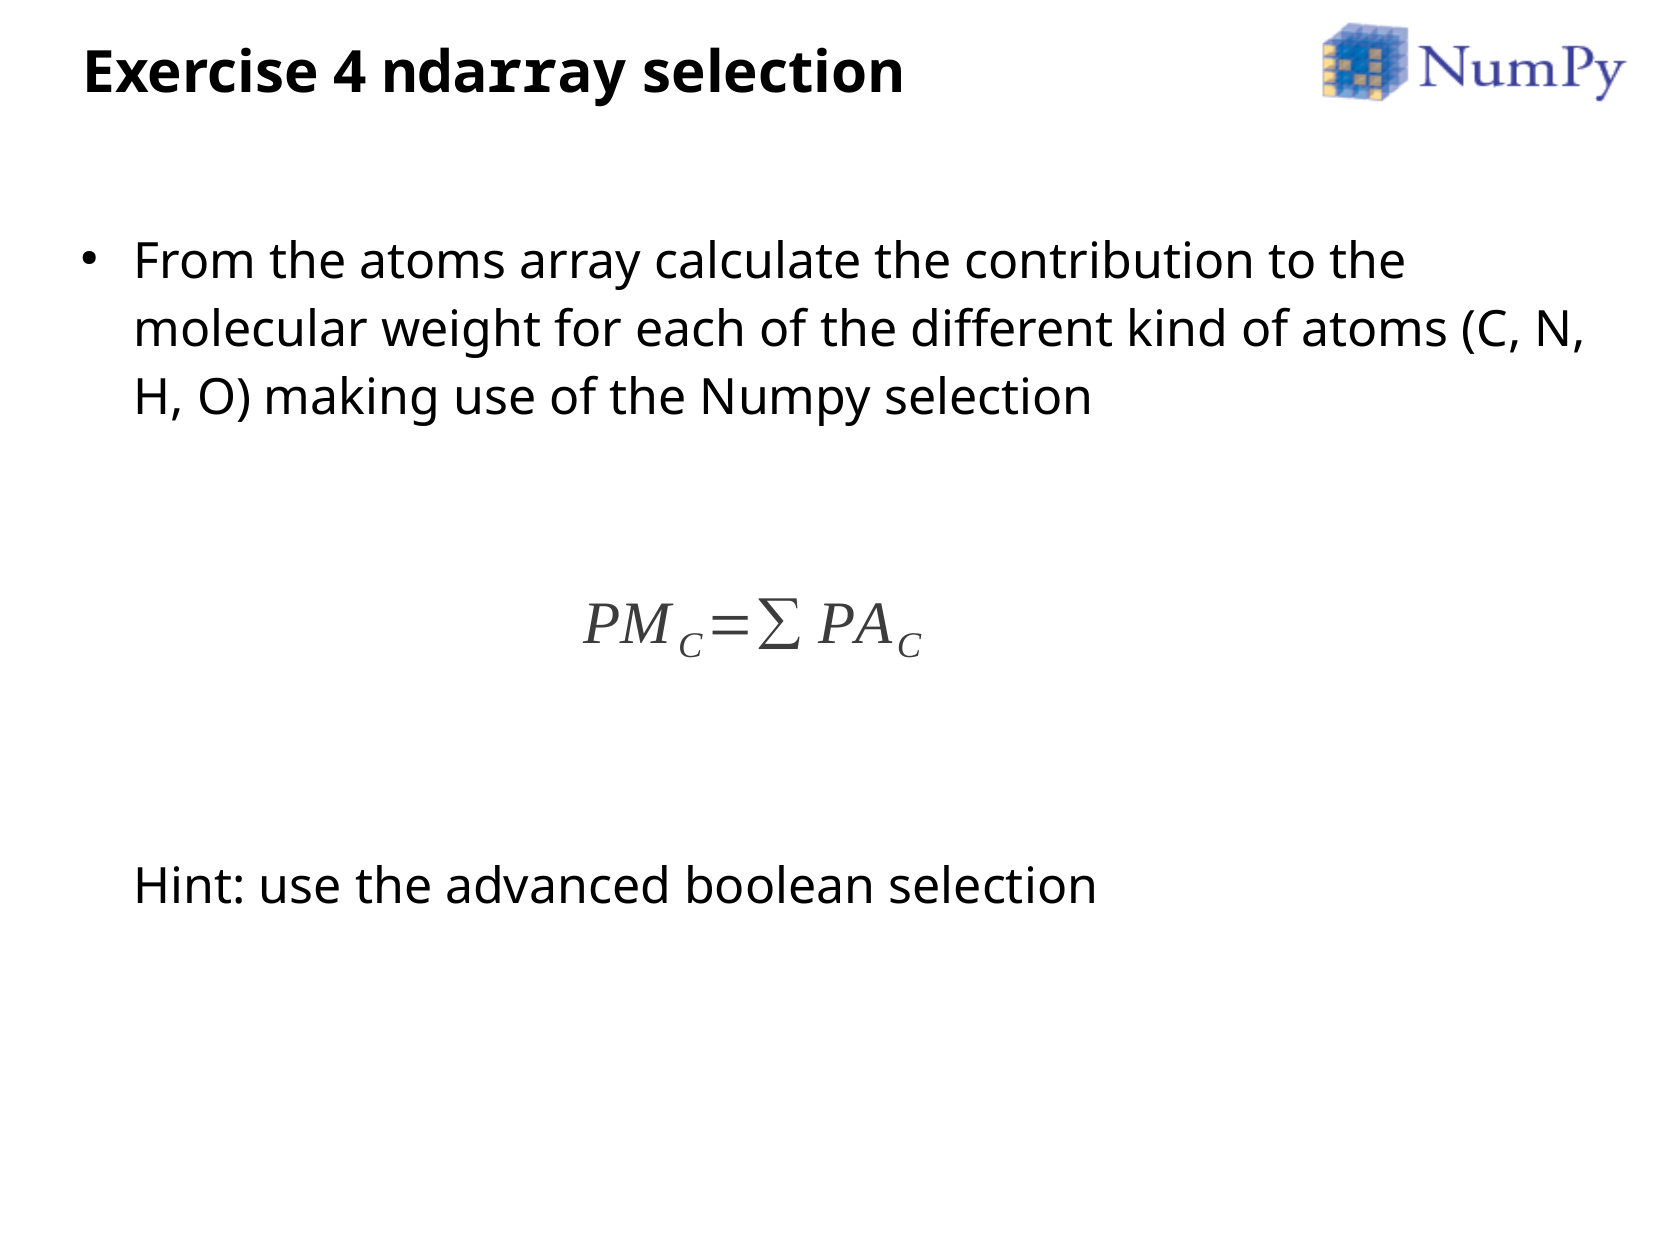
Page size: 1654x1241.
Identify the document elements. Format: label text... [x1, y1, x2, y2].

title Exercise 4 ndarray selection [82, 15, 1571, 125]
list From the atoms array calculate the contribution to the molecular weight for each of the different kind of atoms (C, N, H, O) making use of the Numpy selection Hint: use the advanced boolean selection [62, 225, 1606, 1211]
chart [574, 588, 930, 665]
picture [1302, 13, 1635, 113]
